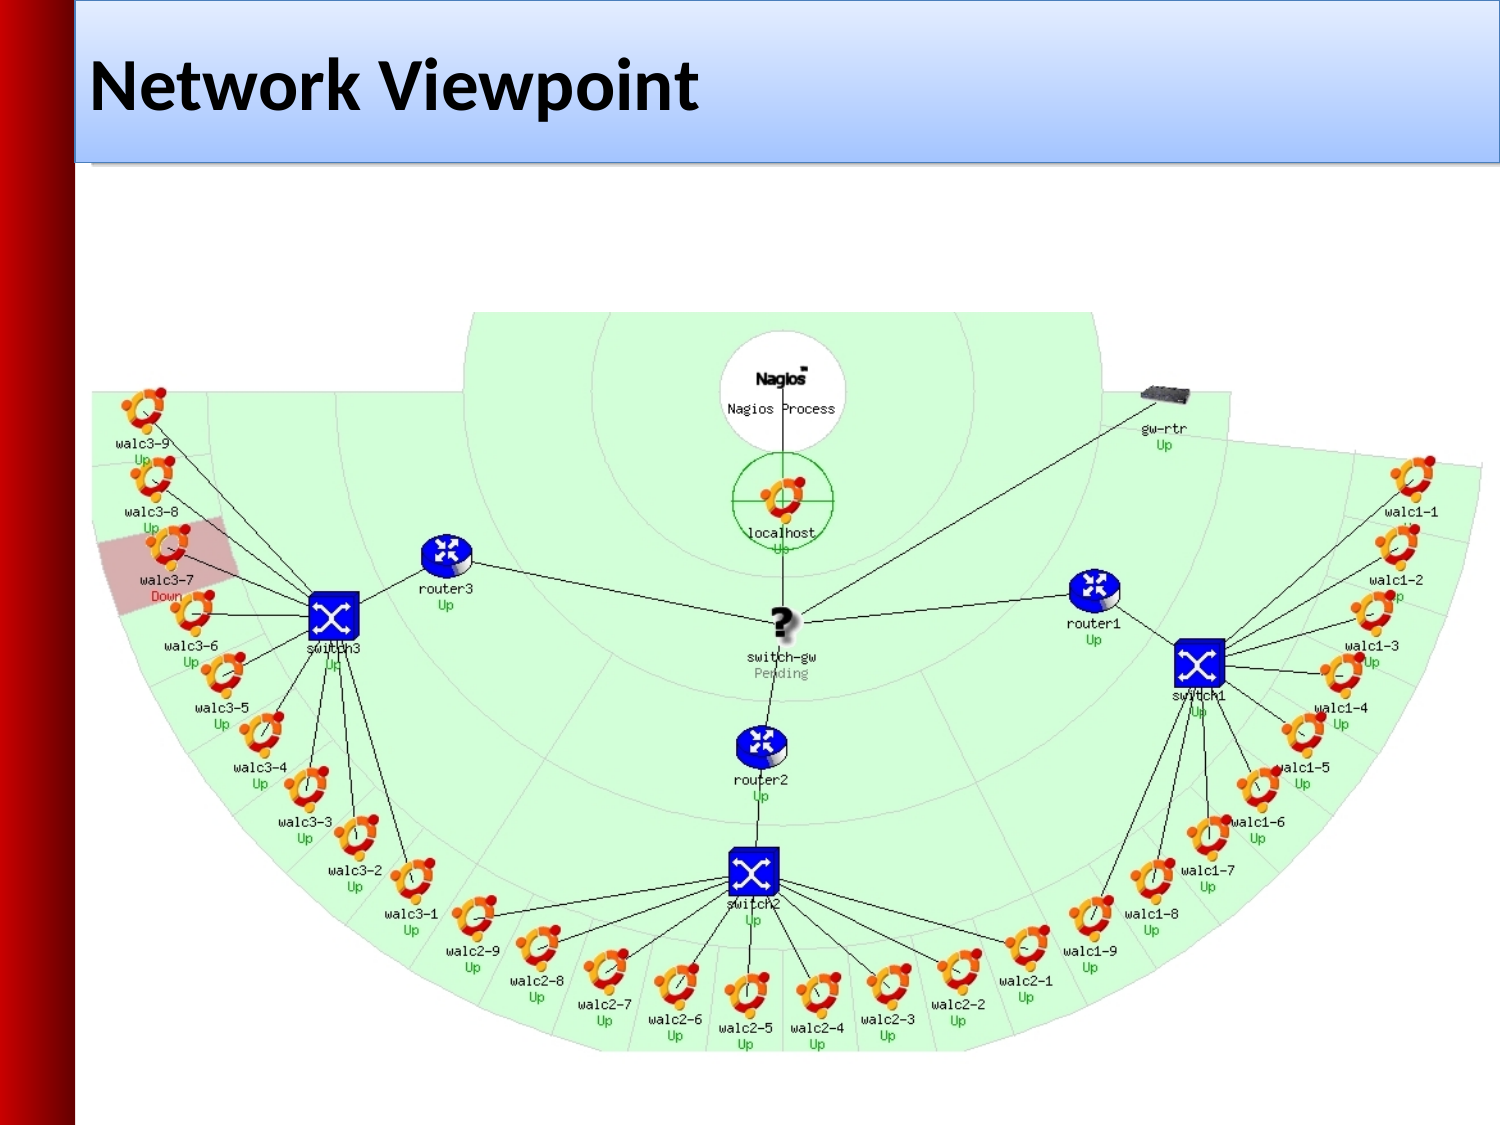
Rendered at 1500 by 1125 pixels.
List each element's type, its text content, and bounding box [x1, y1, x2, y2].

text_box Network Viewpoint [75, 0, 1500, 163]
picture [87, 312, 1488, 1064]
